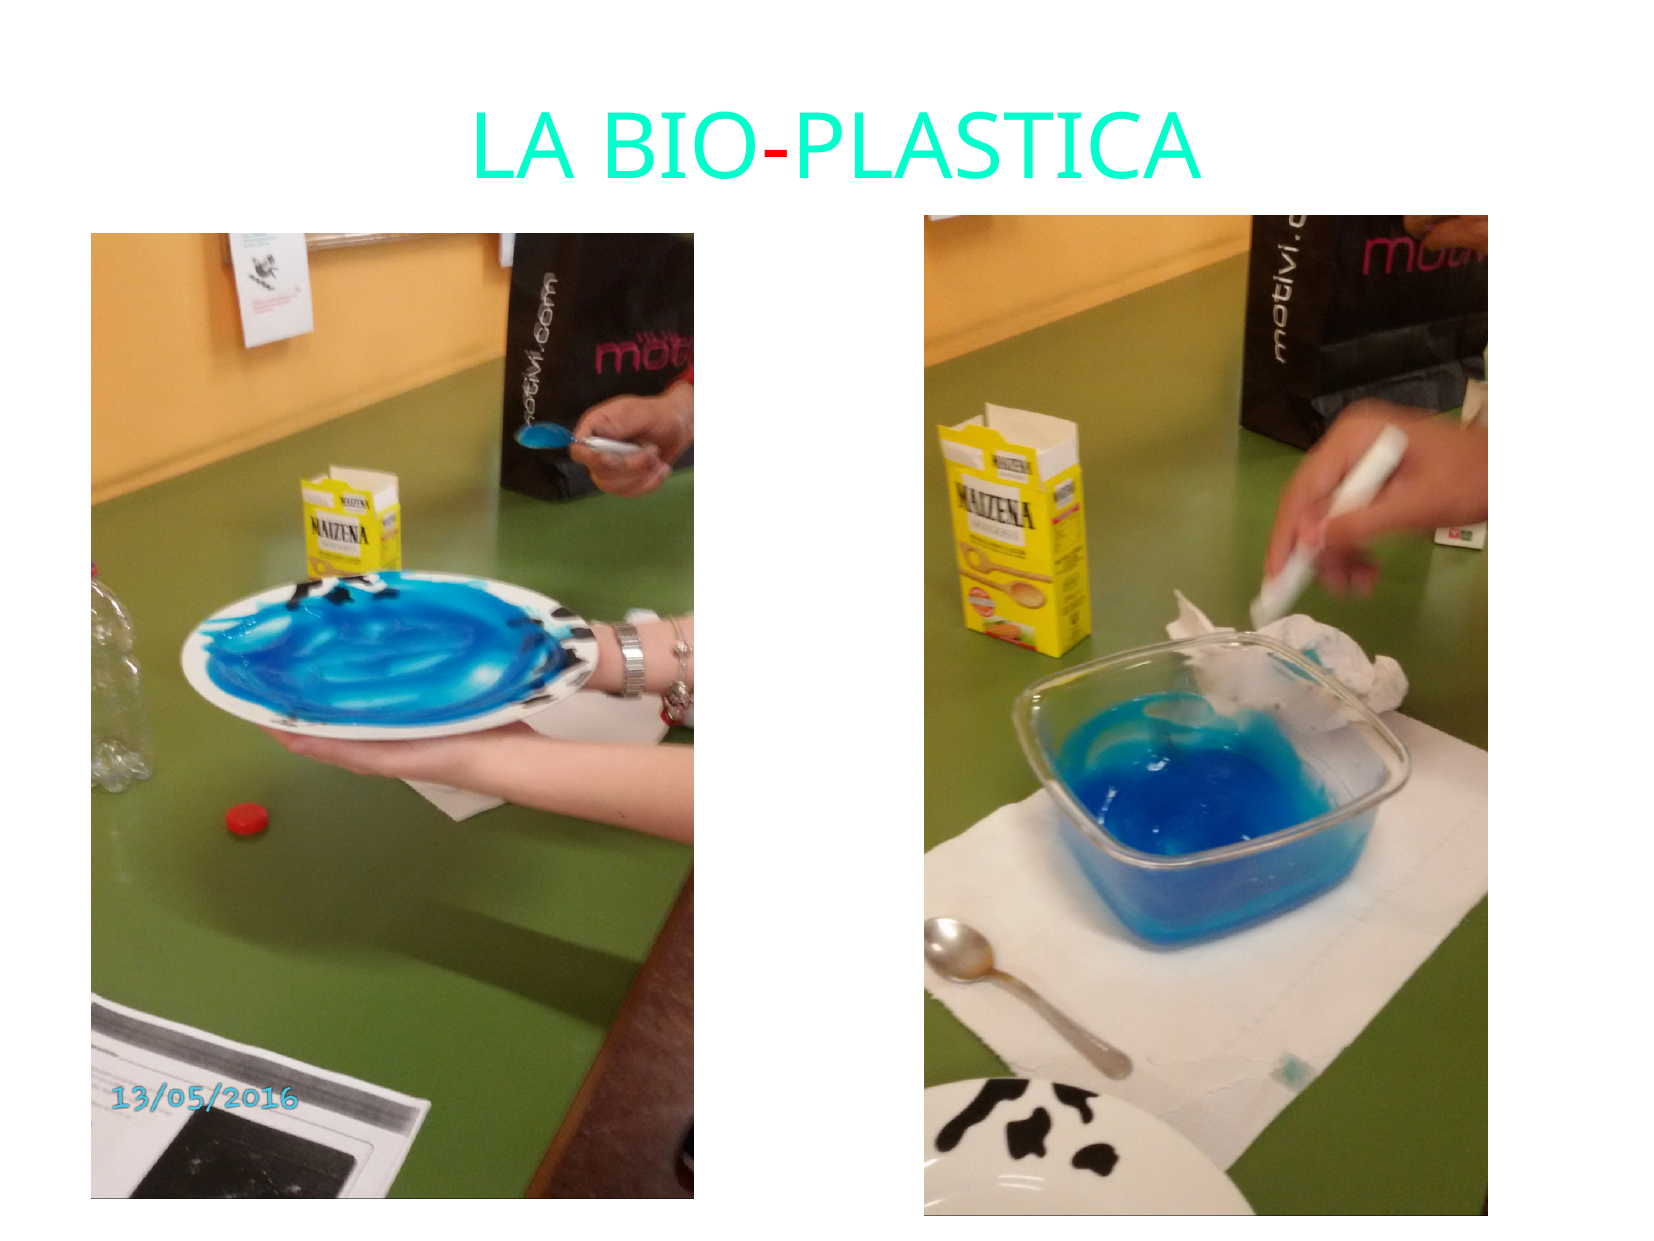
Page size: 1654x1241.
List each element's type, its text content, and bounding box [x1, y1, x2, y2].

picture [91, 233, 694, 1199]
picture [924, 215, 1488, 1216]
title LA BIO-PLASTICA [91, 85, 1580, 198]
